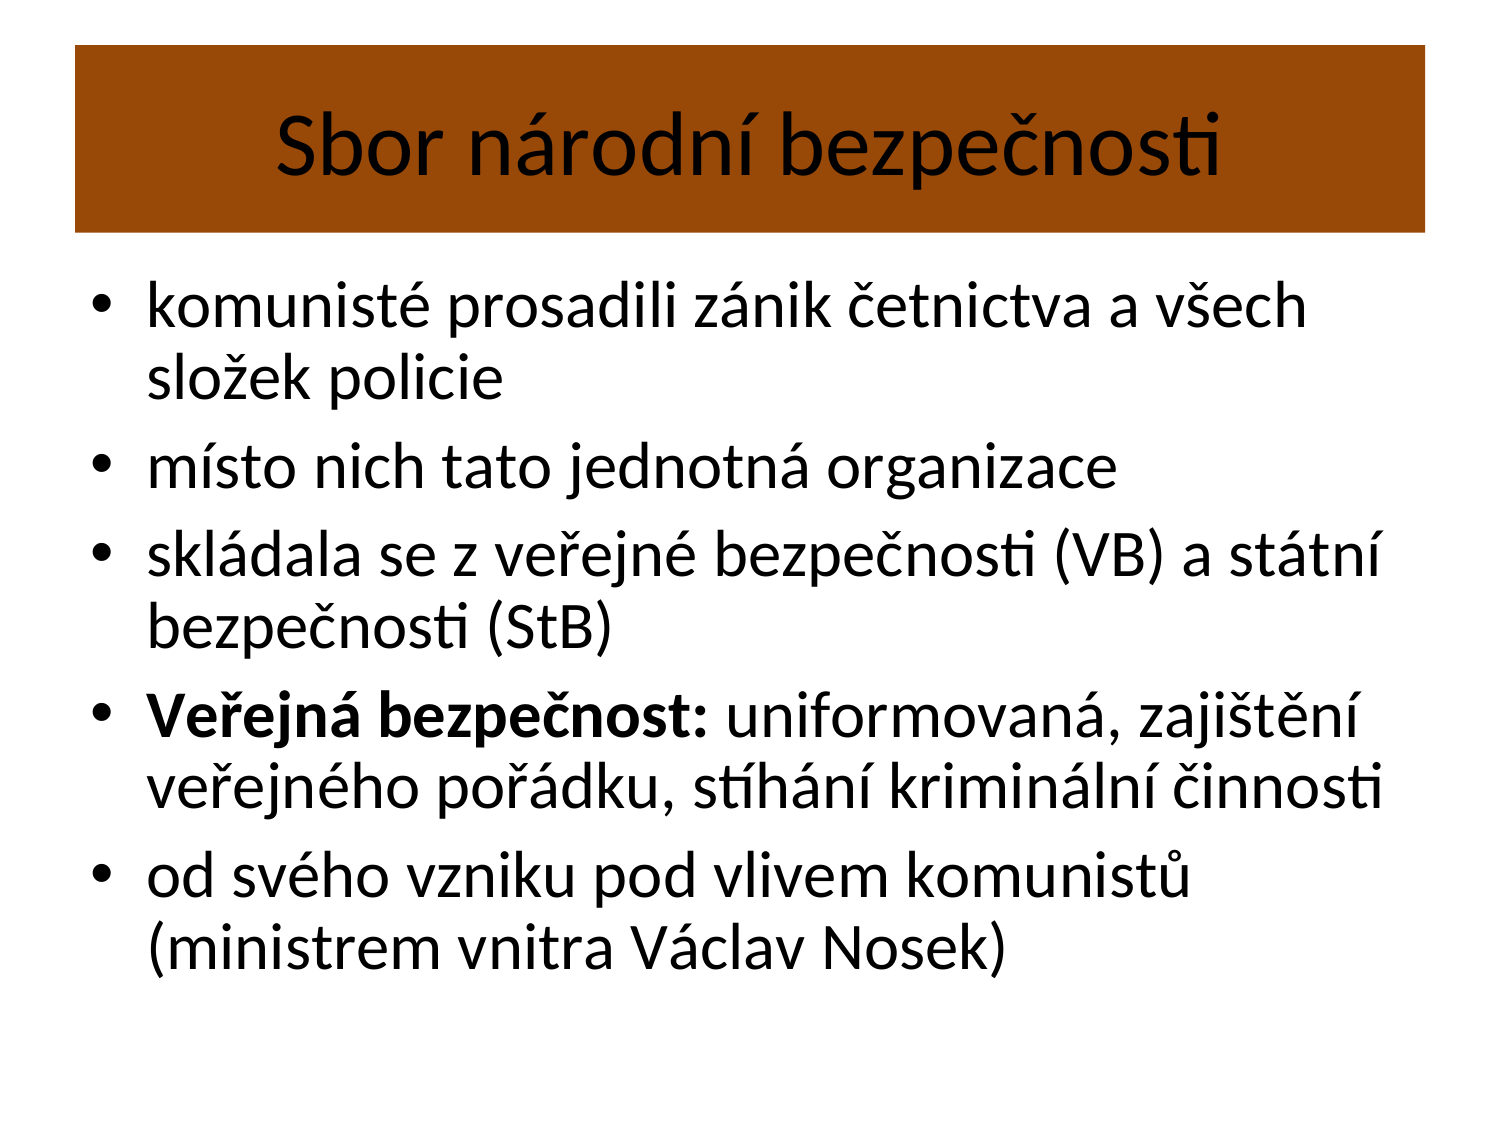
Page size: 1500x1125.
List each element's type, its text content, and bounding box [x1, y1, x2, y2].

list komunisté prosadili zánik četnictva a všech složek policie místo nich tato jednotná organizace skládala se z veřejné bezpečnosti (VB) a státní bezpečnosti (StB) Veřejná bezpečnost: uniformovaná, zajištění veřejného pořádku, stíhání kriminální činnosti od svého vzniku pod vlivem komunistů (ministrem vnitra Václav Nosek) [75, 262, 1426, 1125]
title Sbor národní bezpečnosti [75, 45, 1426, 233]
